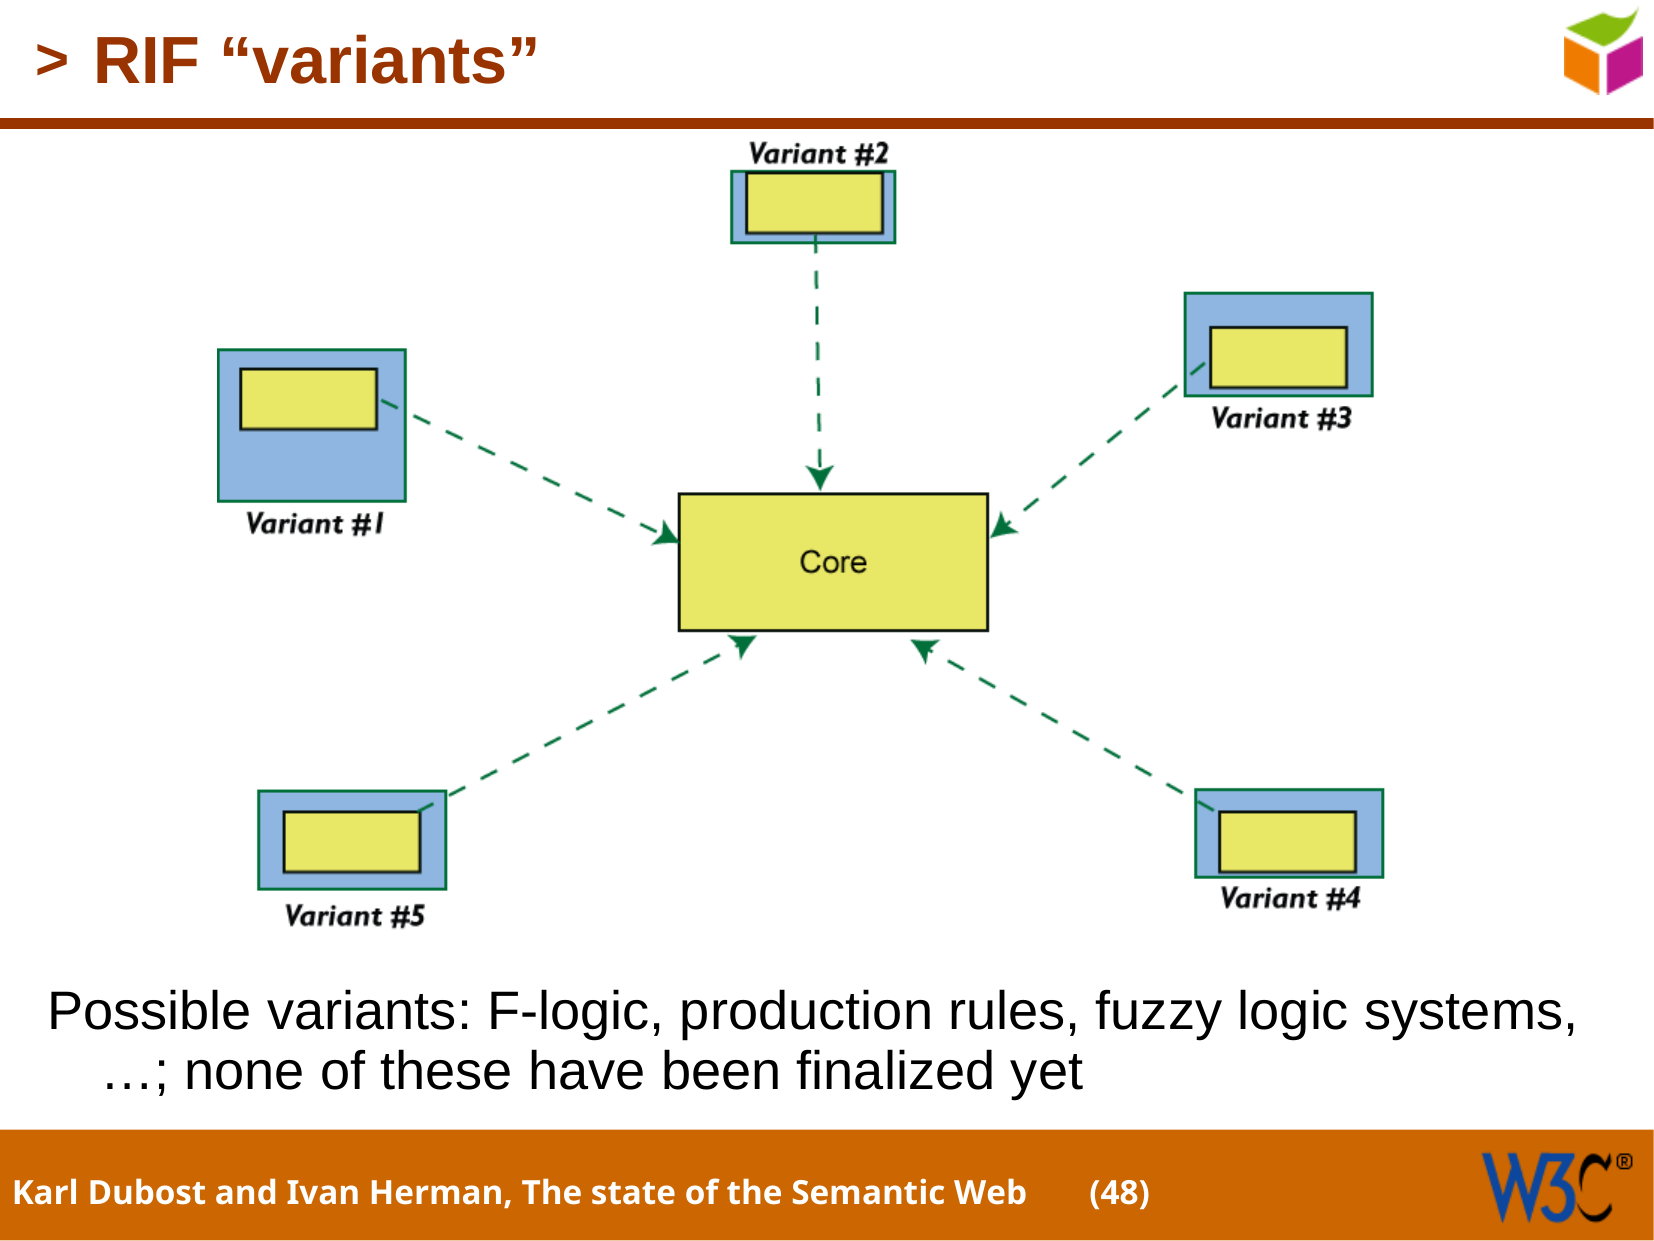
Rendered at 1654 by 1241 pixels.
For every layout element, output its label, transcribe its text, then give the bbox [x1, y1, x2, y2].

title RIF “variants” [93, 7, 1493, 111]
picture [1564, 5, 1643, 95]
list Possible variants: F-logic, production rules, fuzzy logic systems, …; none of these have been finalized yet [29, 980, 1624, 1154]
picture [1477, 1149, 1639, 1228]
picture [217, 136, 1392, 934]
